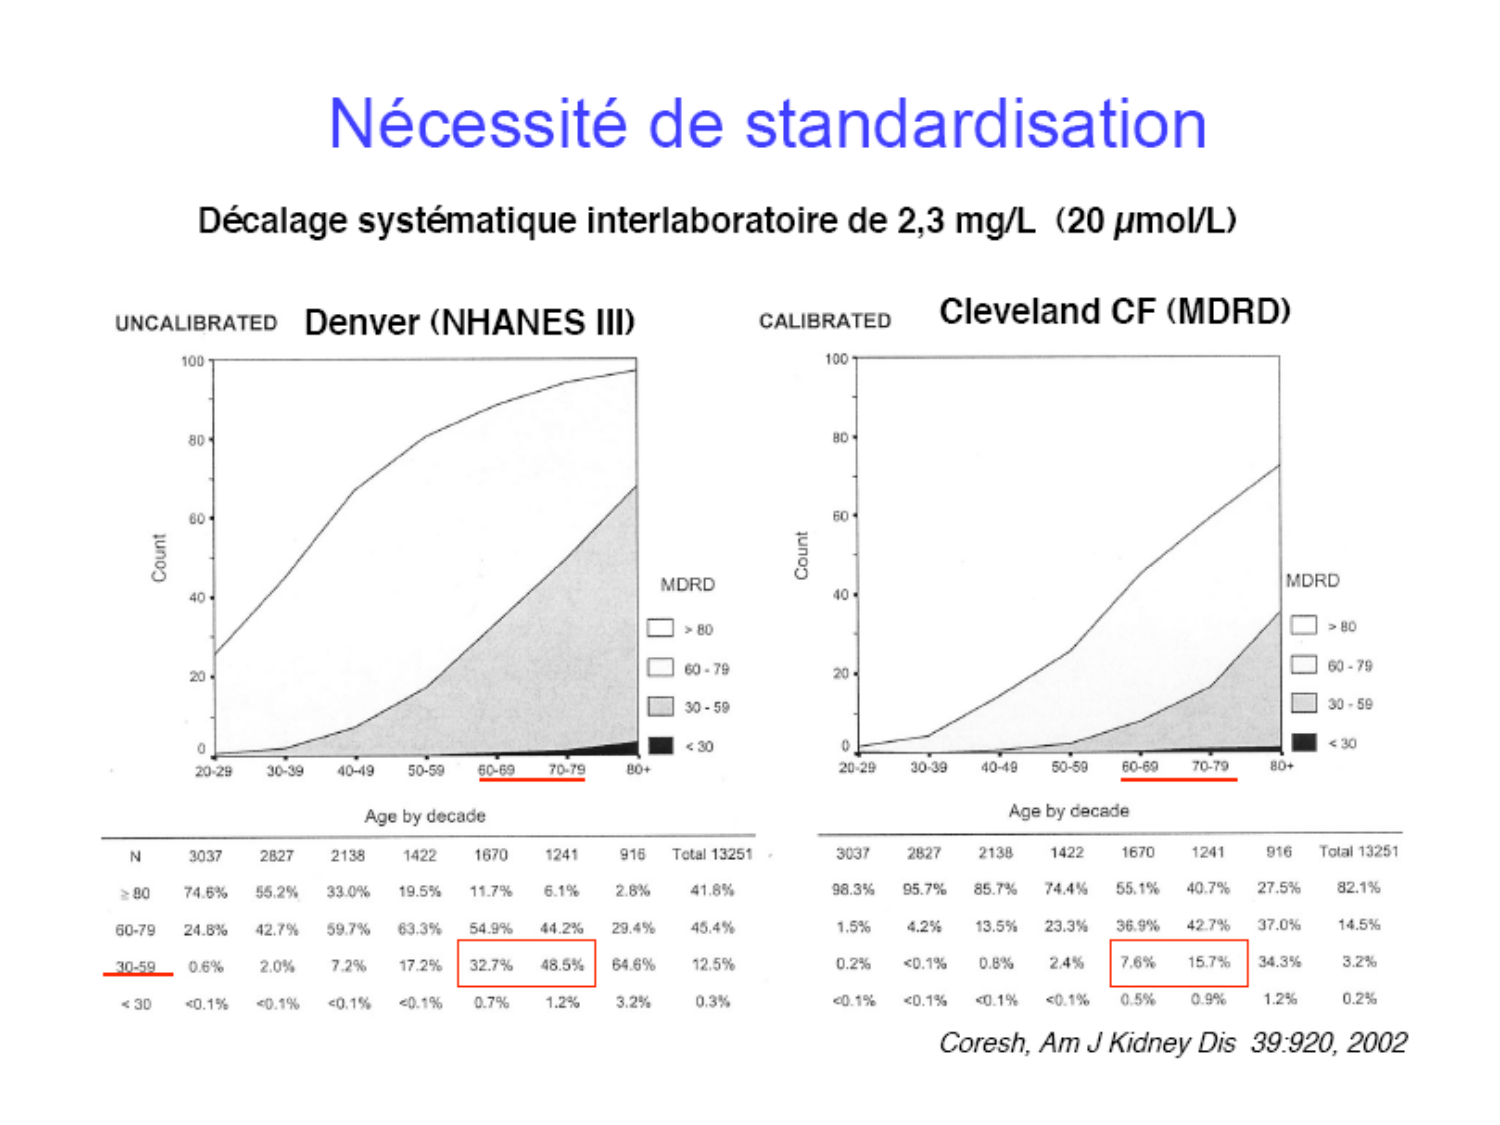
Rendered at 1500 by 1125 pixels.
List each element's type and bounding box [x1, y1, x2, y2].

picture [46, 46, 1442, 1075]
